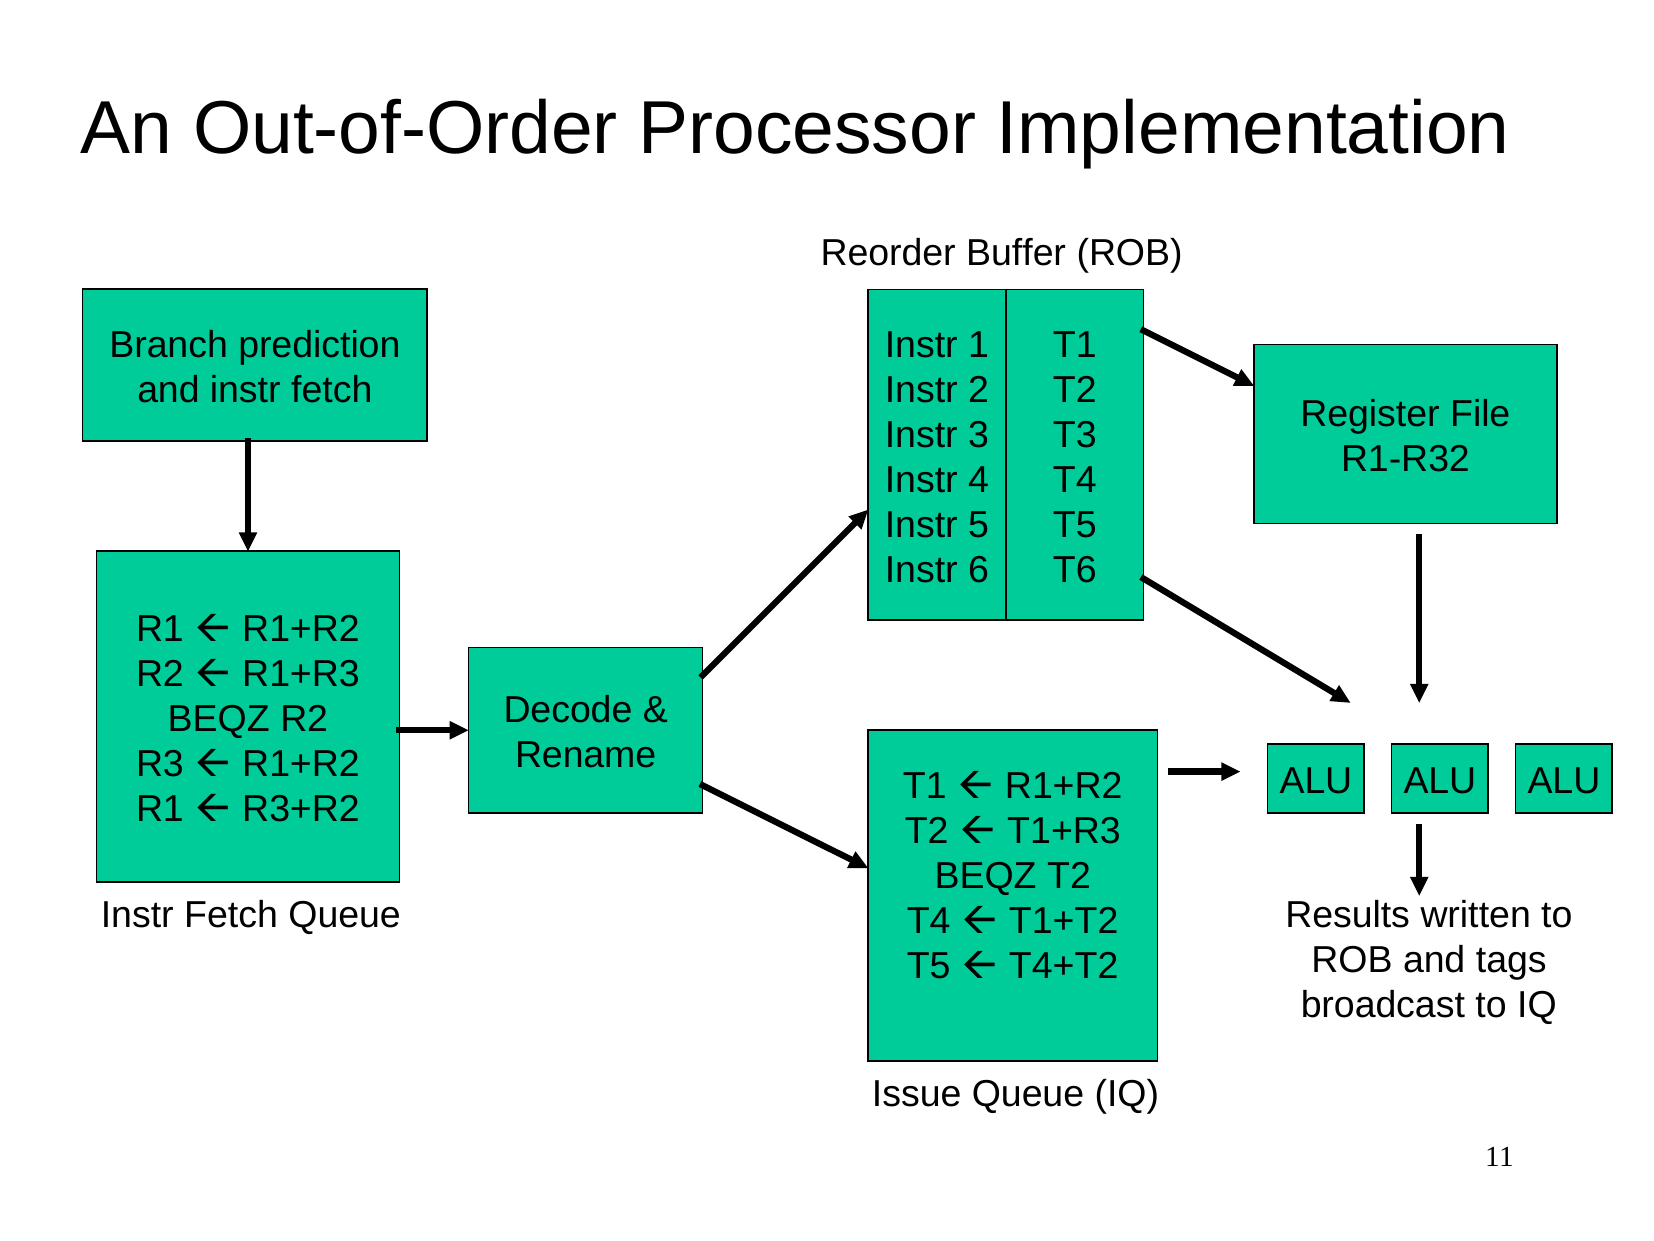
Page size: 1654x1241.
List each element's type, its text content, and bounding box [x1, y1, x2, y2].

text_box Issue Queue (IQ) [857, 1060, 1175, 1122]
text_box ALU [1391, 743, 1489, 813]
text_box ALU [1267, 743, 1365, 813]
text_box R1  R1+R2 R2  R1+R3 BEQZ R2 R3  R1+R2 R1  R3+R2 [96, 551, 400, 881]
text_box Branch prediction and instr fetch [82, 289, 428, 441]
text_box Decode & Rename [468, 647, 703, 813]
text_box T1 T2 T3 T4 T5 T6 [1005, 289, 1144, 621]
text_box Instr 1 Instr 2 Instr 3 Instr 4 Instr 5 Instr 6 [868, 289, 1005, 621]
text_box An Out-of-Order Processor Implementation [66, 71, 1526, 177]
text_box <number> [1184, 1129, 1530, 1213]
text_box Results written to ROB and tags broadcast to IQ [1270, 881, 1588, 1033]
text_box Register File R1-R32 [1253, 344, 1557, 524]
text_box Reorder Buffer (ROB) [805, 220, 1198, 281]
text_box Instr Fetch Queue [85, 881, 416, 943]
text_box ALU [1515, 743, 1613, 813]
text_box T1  R1+R2 T2  T1+R3 BEQZ T2 T4  T1+T2 T5  T4+T2 [868, 730, 1158, 1060]
